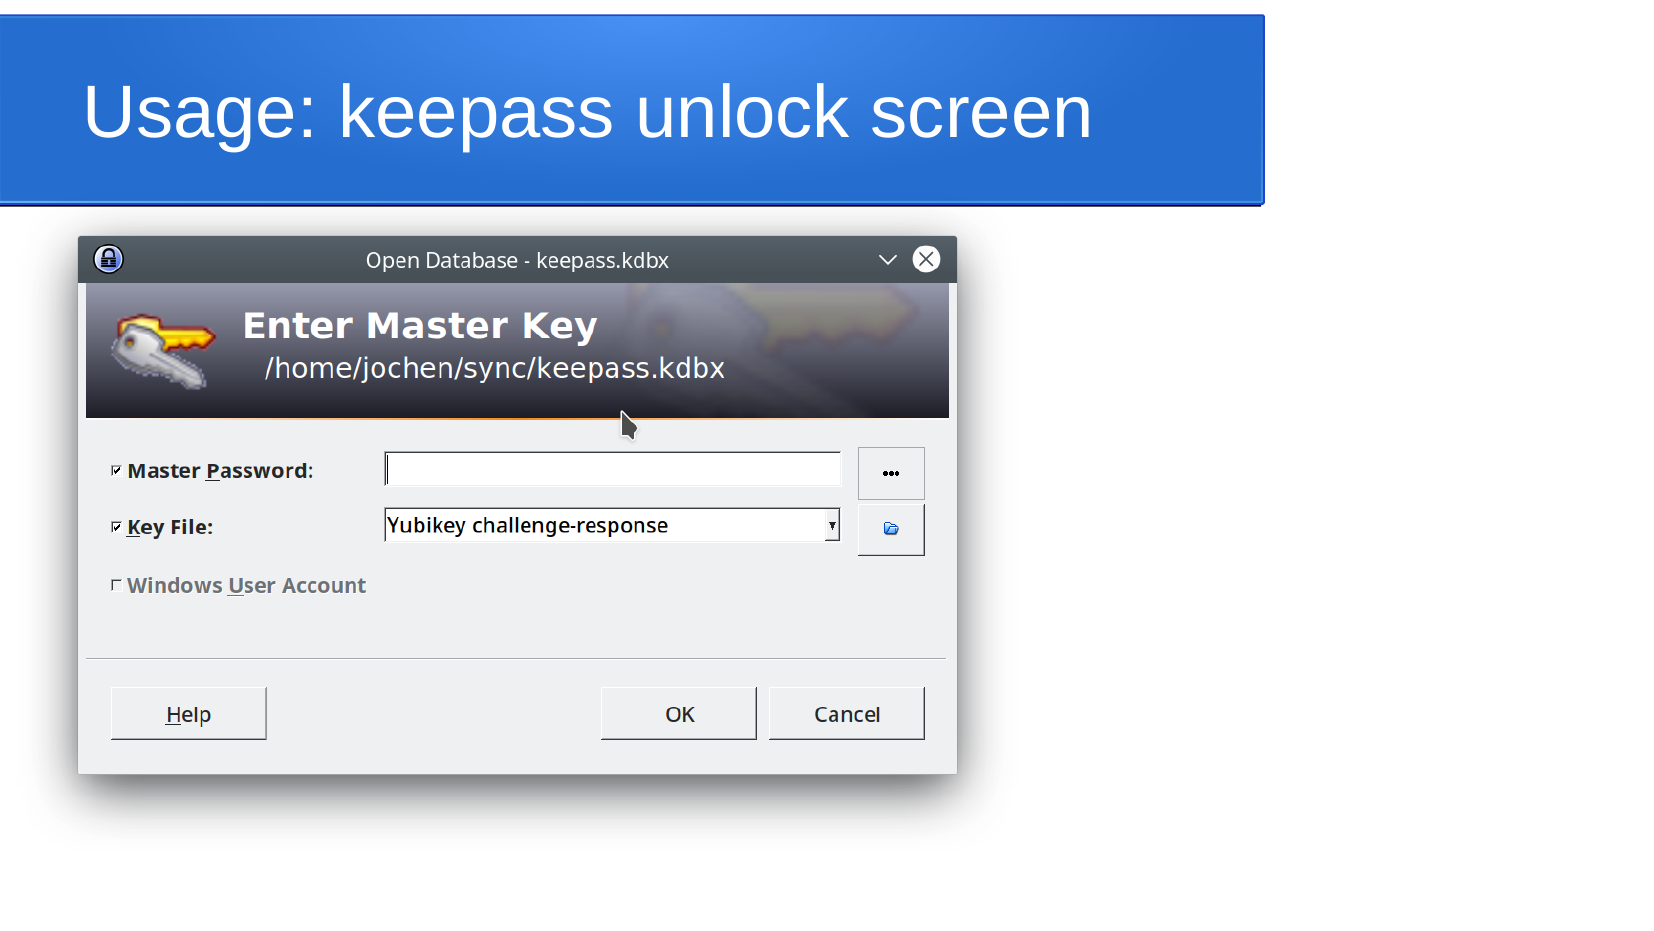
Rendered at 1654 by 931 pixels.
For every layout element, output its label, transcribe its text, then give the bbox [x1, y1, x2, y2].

picture [6, 181, 1028, 863]
title Usage: keepass unlock screen [82, 35, 1235, 189]
